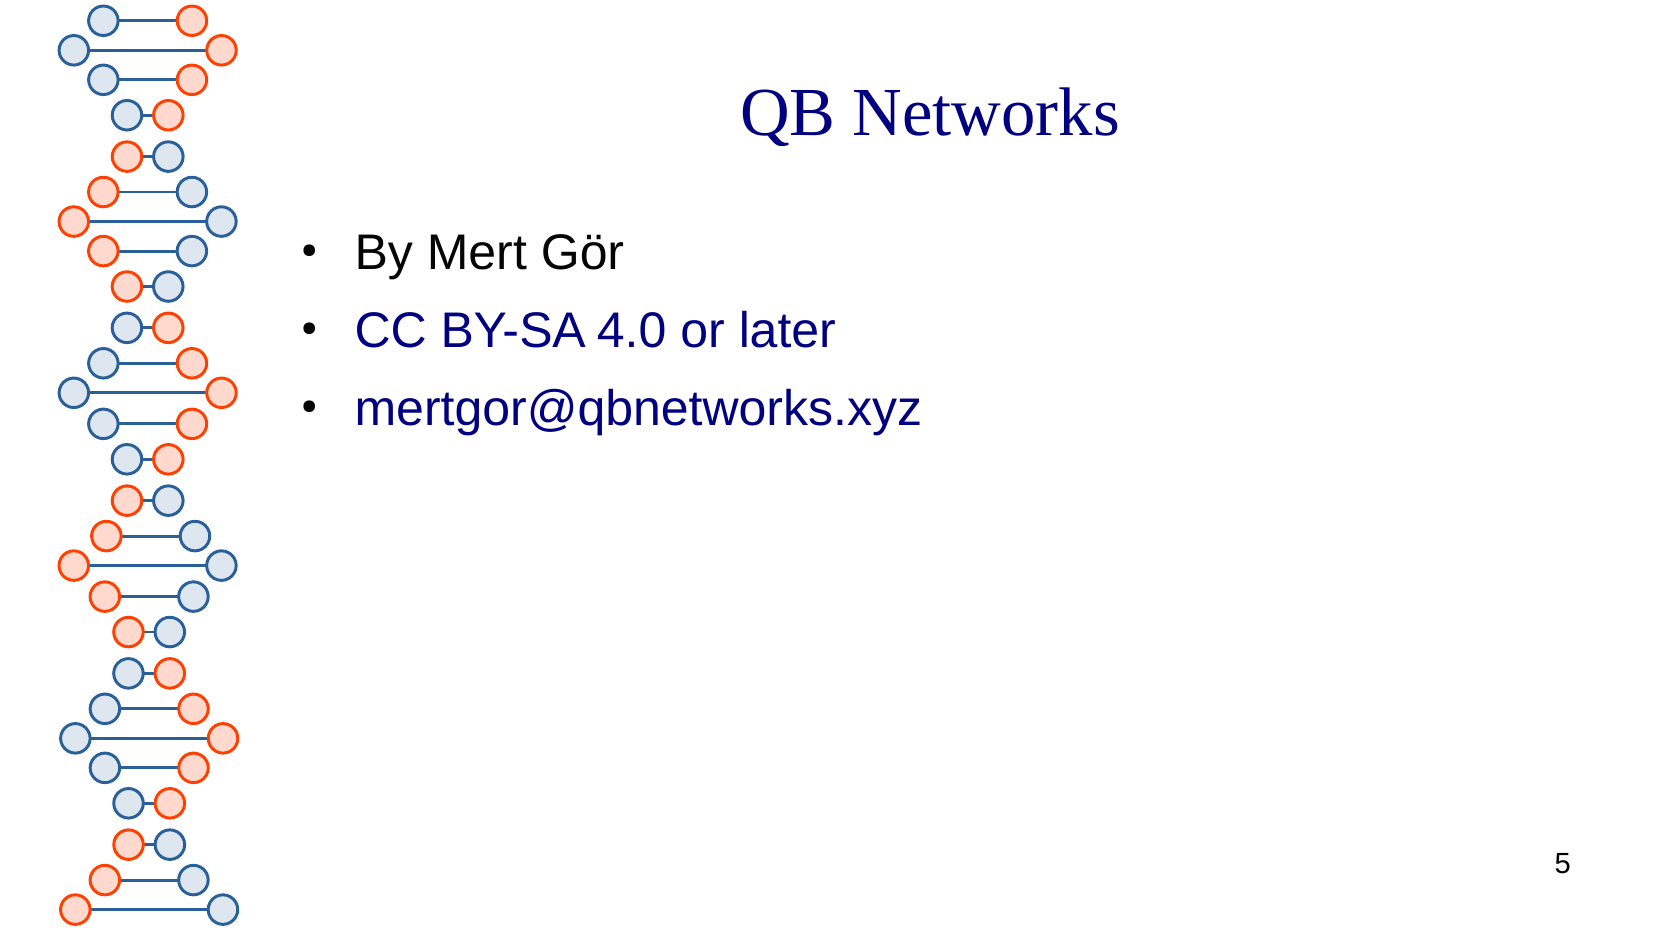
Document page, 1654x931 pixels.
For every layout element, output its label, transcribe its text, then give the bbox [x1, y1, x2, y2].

list By Mert Gör CC BY-SA 4.0 or later mertgor@qbnetworks.xyz [283, 224, 1613, 764]
title QB Networks [265, 35, 1595, 189]
